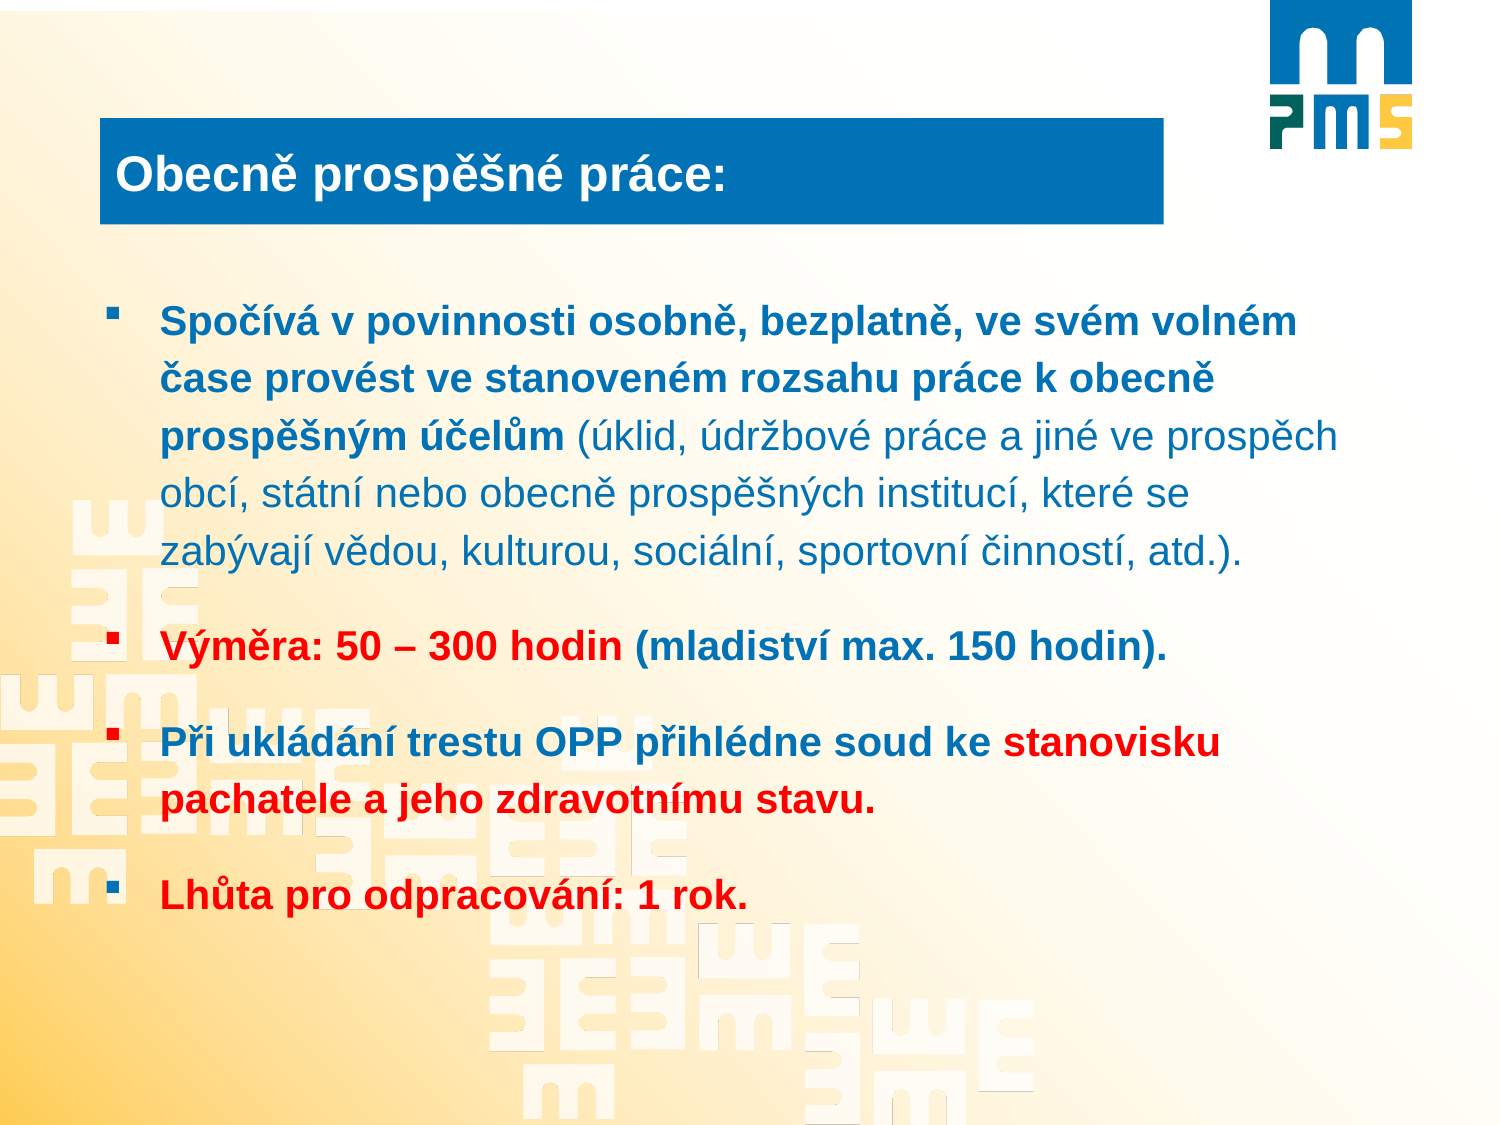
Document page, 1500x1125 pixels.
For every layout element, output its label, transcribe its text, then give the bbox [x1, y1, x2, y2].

picture [0, 0, 1500, 1125]
title Obecně prospěšné práce: [100, 118, 1164, 190]
text_box Spočívá v povinnosti osobně, bezplatně, ve svém volném čase provést ve stanoveném rozsahu práce k obecně prospěšným účelům (úklid, údržbové práce a jiné ve prospěch obcí, státní nebo obecně prospěšných institucí, které se zabývají vědou, kulturou, sociální, sportovní činností, atd.). Výměra: 50 – 300 hodin (mladiství max. 150 hodin). Při ukládání trestu OPP přihlédne soud ke stanovisku pachatele a jeho zdravotnímu stavu. Lhůta pro odpracování: 1 rok. [88, 190, 1365, 1041]
